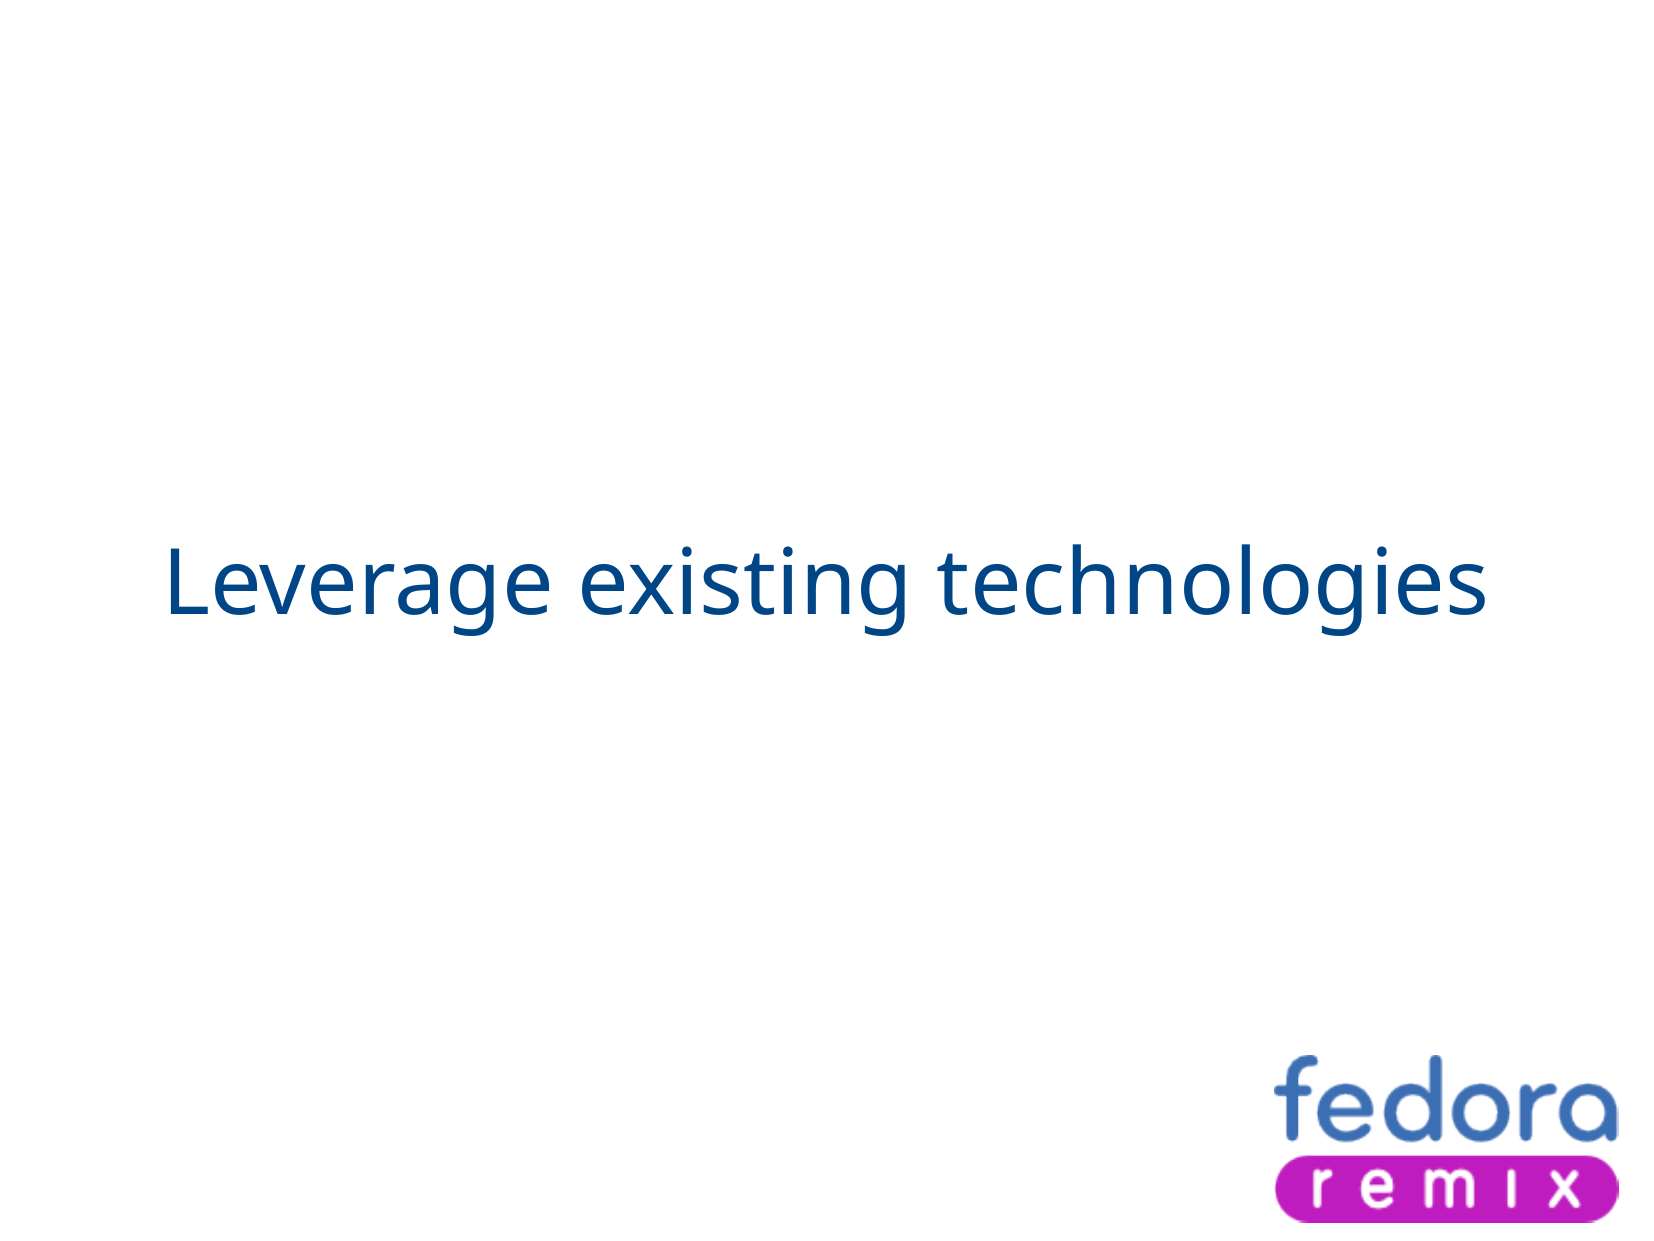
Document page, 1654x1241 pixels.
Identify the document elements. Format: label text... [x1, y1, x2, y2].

picture [1274, 1055, 1619, 1223]
title Leverage existing technologies [82, 49, 1571, 1109]
